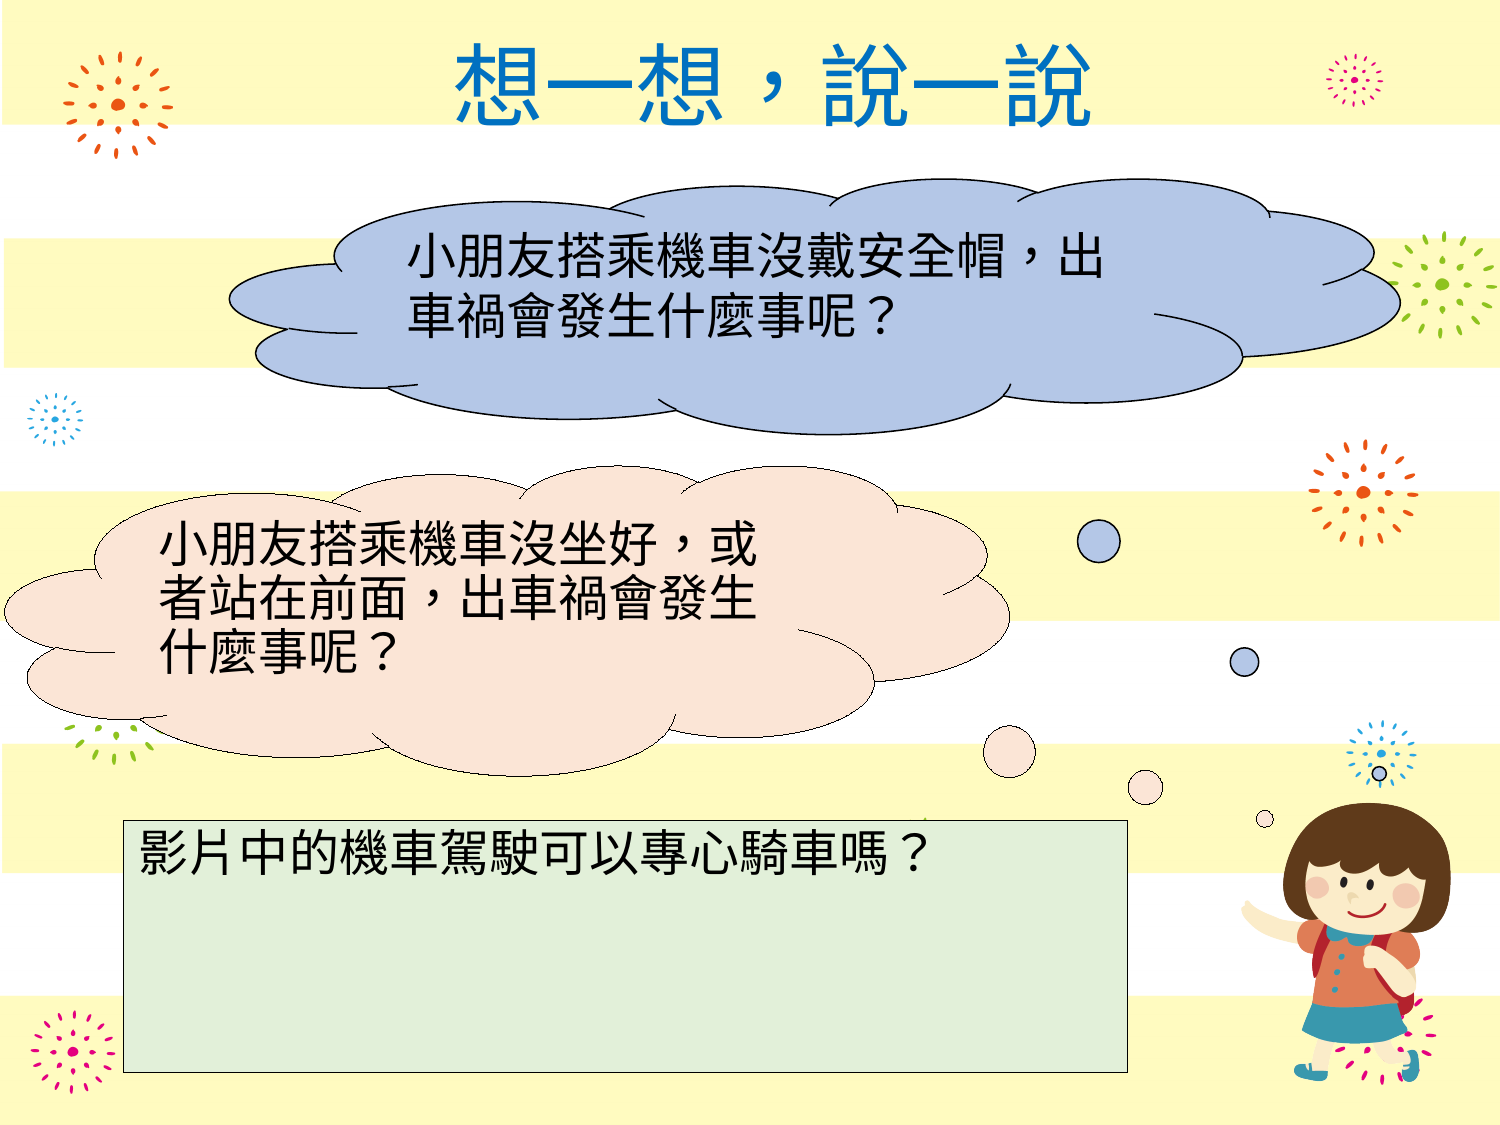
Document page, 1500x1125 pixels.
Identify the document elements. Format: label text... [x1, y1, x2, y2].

title 想一想，說一說 [218, 33, 1329, 148]
text_box 小朋友搭乘機車沒坐好，或者站在前面，出車禍會發生什麼事呢？ [4, 465, 1010, 777]
text_box 小朋友搭乘機車沒坐好，或者站在前面，出車禍會發生什麼事呢？ [1128, 770, 1163, 805]
text_box 小朋友搭乘機車沒戴安全帽，出車禍會發生什麼事呢？ [1230, 647, 1259, 677]
picture [0, 0, 1500, 1125]
text_box 小朋友搭乘機車沒坐好，或者站在前面，出車禍會發生什麼事呢？ [983, 725, 1036, 778]
text_box 小朋友搭乘機車沒戴安全帽，出車禍會發生什麼事呢？ [229, 179, 1401, 435]
list 影片中的機車駕駛可以專心騎車嗎？ [123, 820, 1128, 1073]
text_box 小朋友搭乘機車沒戴安全帽，出車禍會發生什麼事呢？ [1077, 519, 1121, 563]
